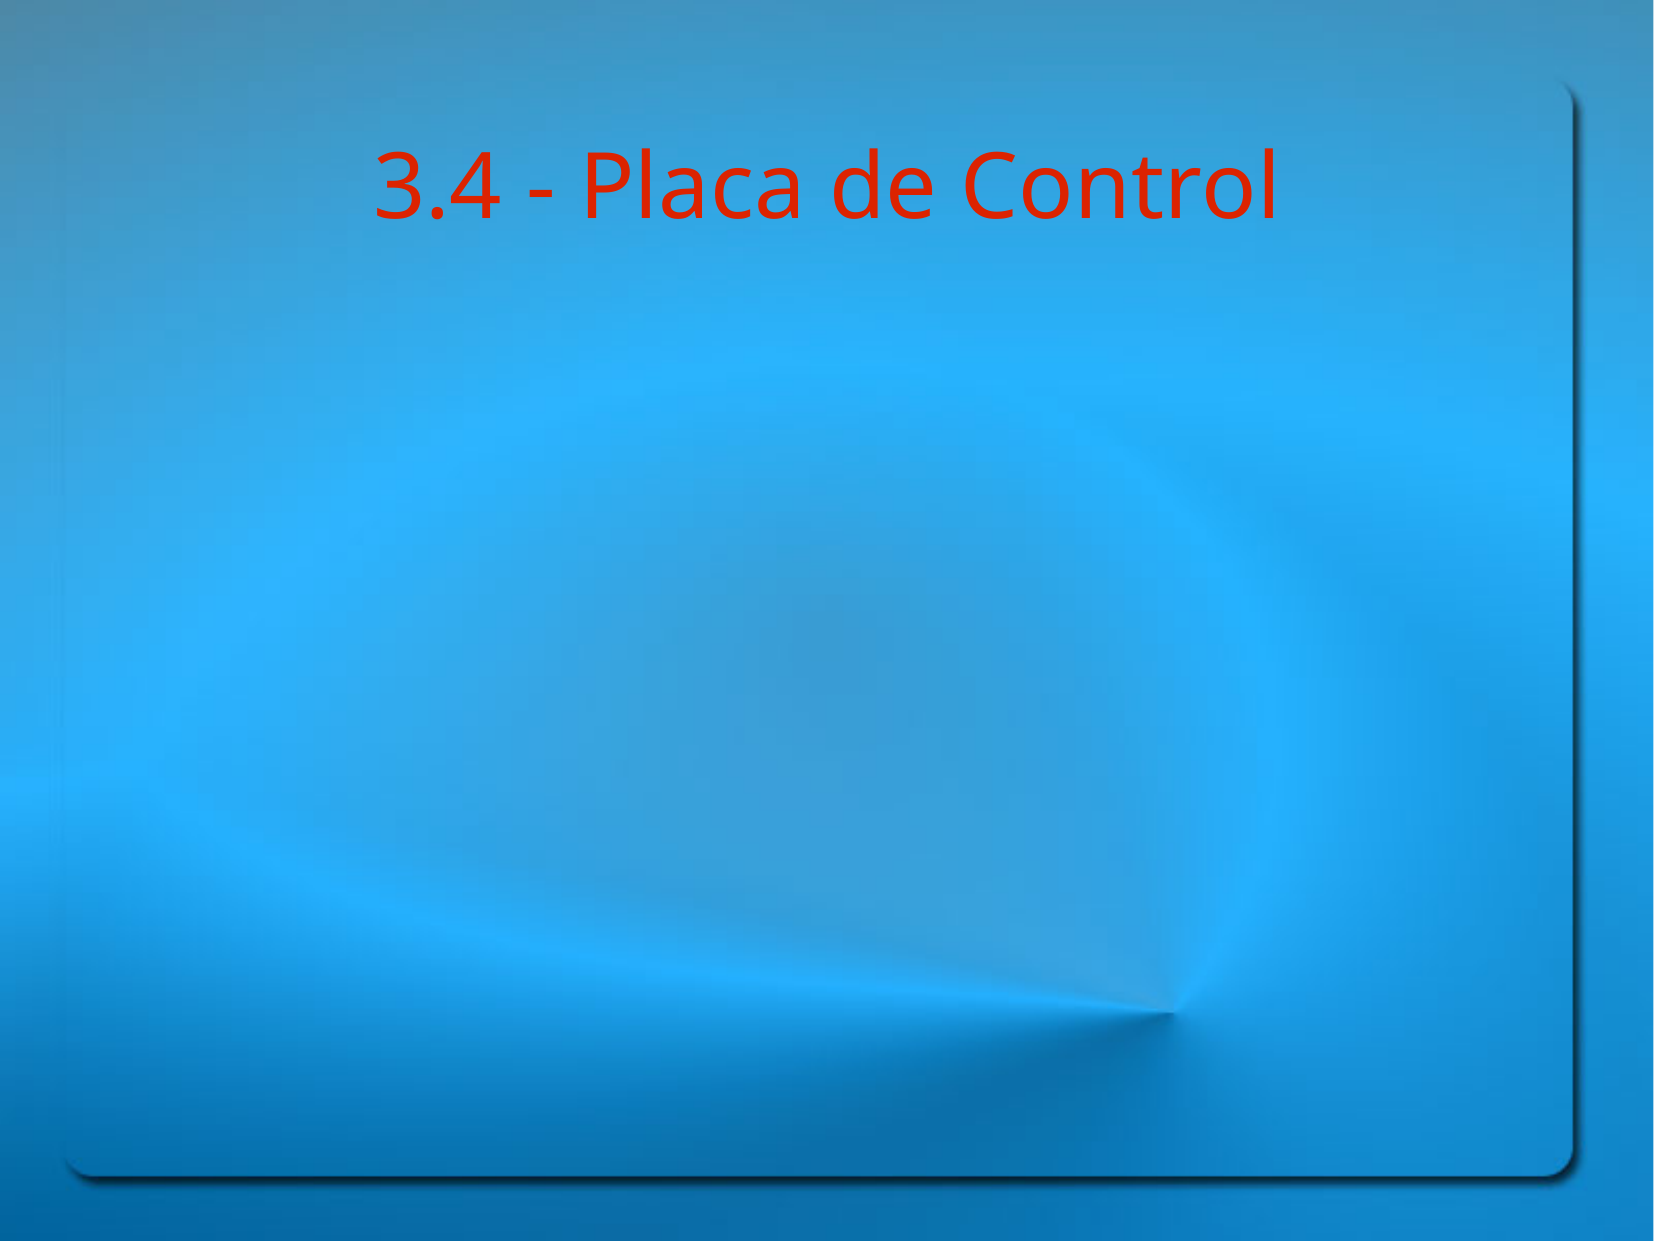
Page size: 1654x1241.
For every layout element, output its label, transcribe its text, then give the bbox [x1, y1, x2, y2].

title 3.4 - Placa de Control [121, 119, 1534, 248]
picture [0, 0, 1654, 1241]
